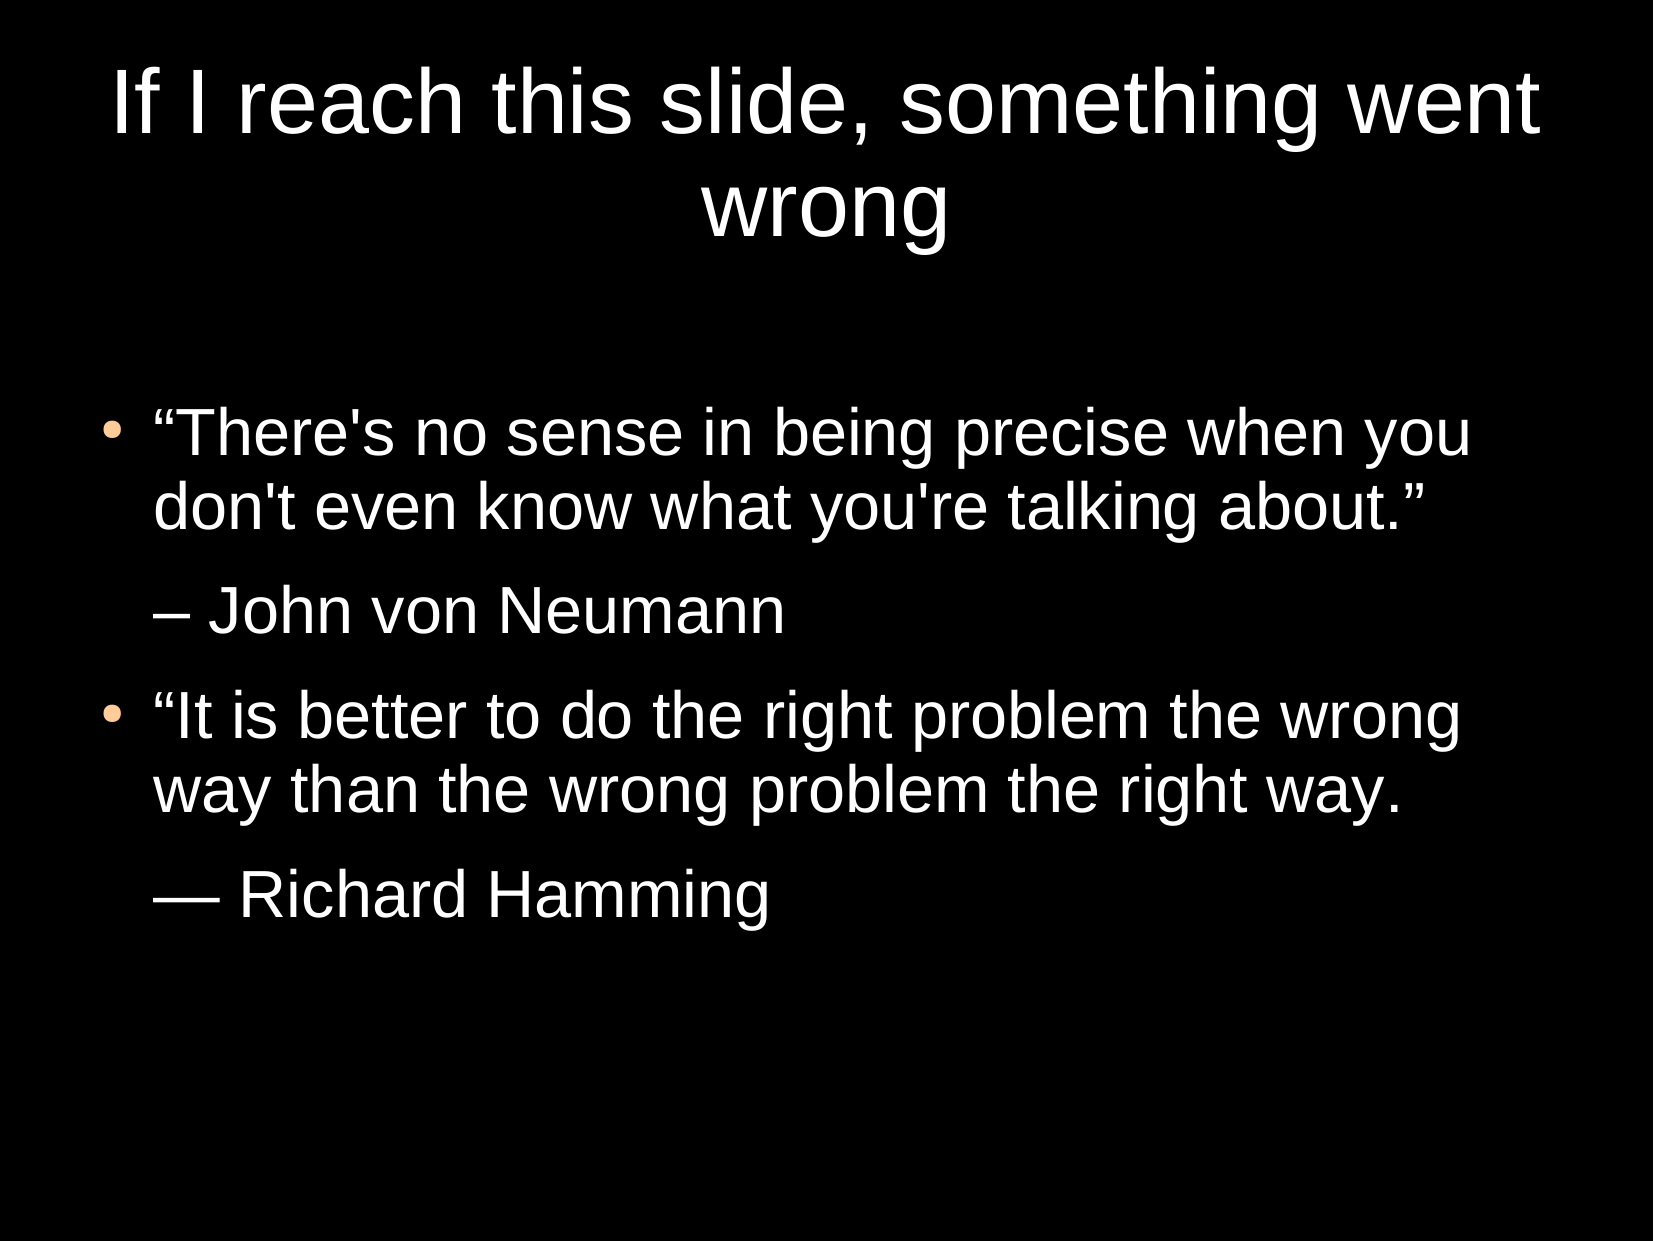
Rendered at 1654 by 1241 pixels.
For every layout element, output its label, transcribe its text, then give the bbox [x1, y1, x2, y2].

list “There's no sense in being precise when you don't even know what you're talking about.” – John von Neumann “It is better to do the right problem the wrong way than the wrong problem the right way. — Richard Hamming [82, 290, 1571, 1095]
title If I reach this slide, something went wrong [82, 50, 1571, 256]
